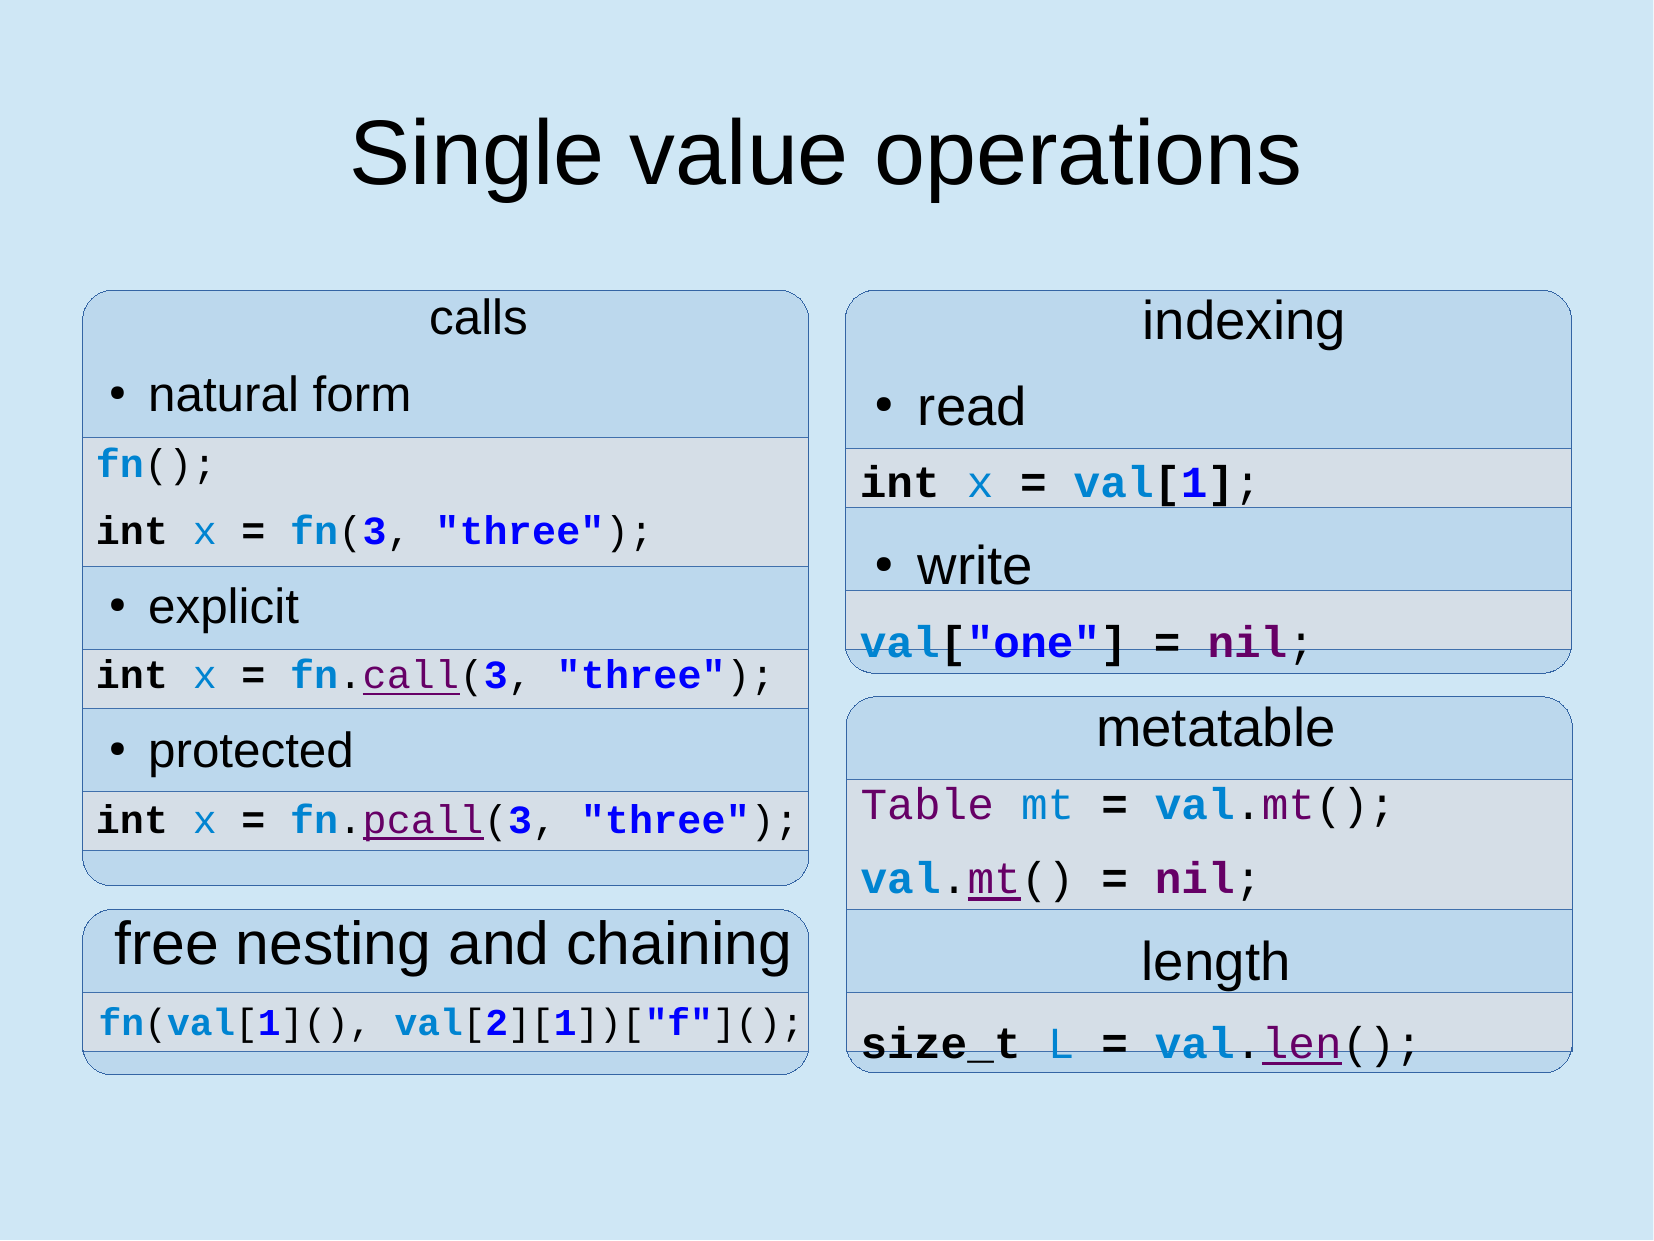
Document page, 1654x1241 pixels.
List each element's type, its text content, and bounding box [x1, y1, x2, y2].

title Single value operations [82, 49, 1571, 257]
list indexing read int x = val[1]; write val["one"] = nil; [845, 290, 1572, 674]
list metatable Table mt = val.mt(); val.mt() = nil; length size_t L = val.len(); [846, 696, 1573, 1073]
list free nesting and chaining fn(val[1](), val[2][1])["f"](); [82, 909, 809, 1075]
list calls natural form fn(); int x = fn(3, "three"); explicit int x = fn.call(3, "three"); protected int x = fn.pcall(3, "three"); [82, 290, 809, 886]
